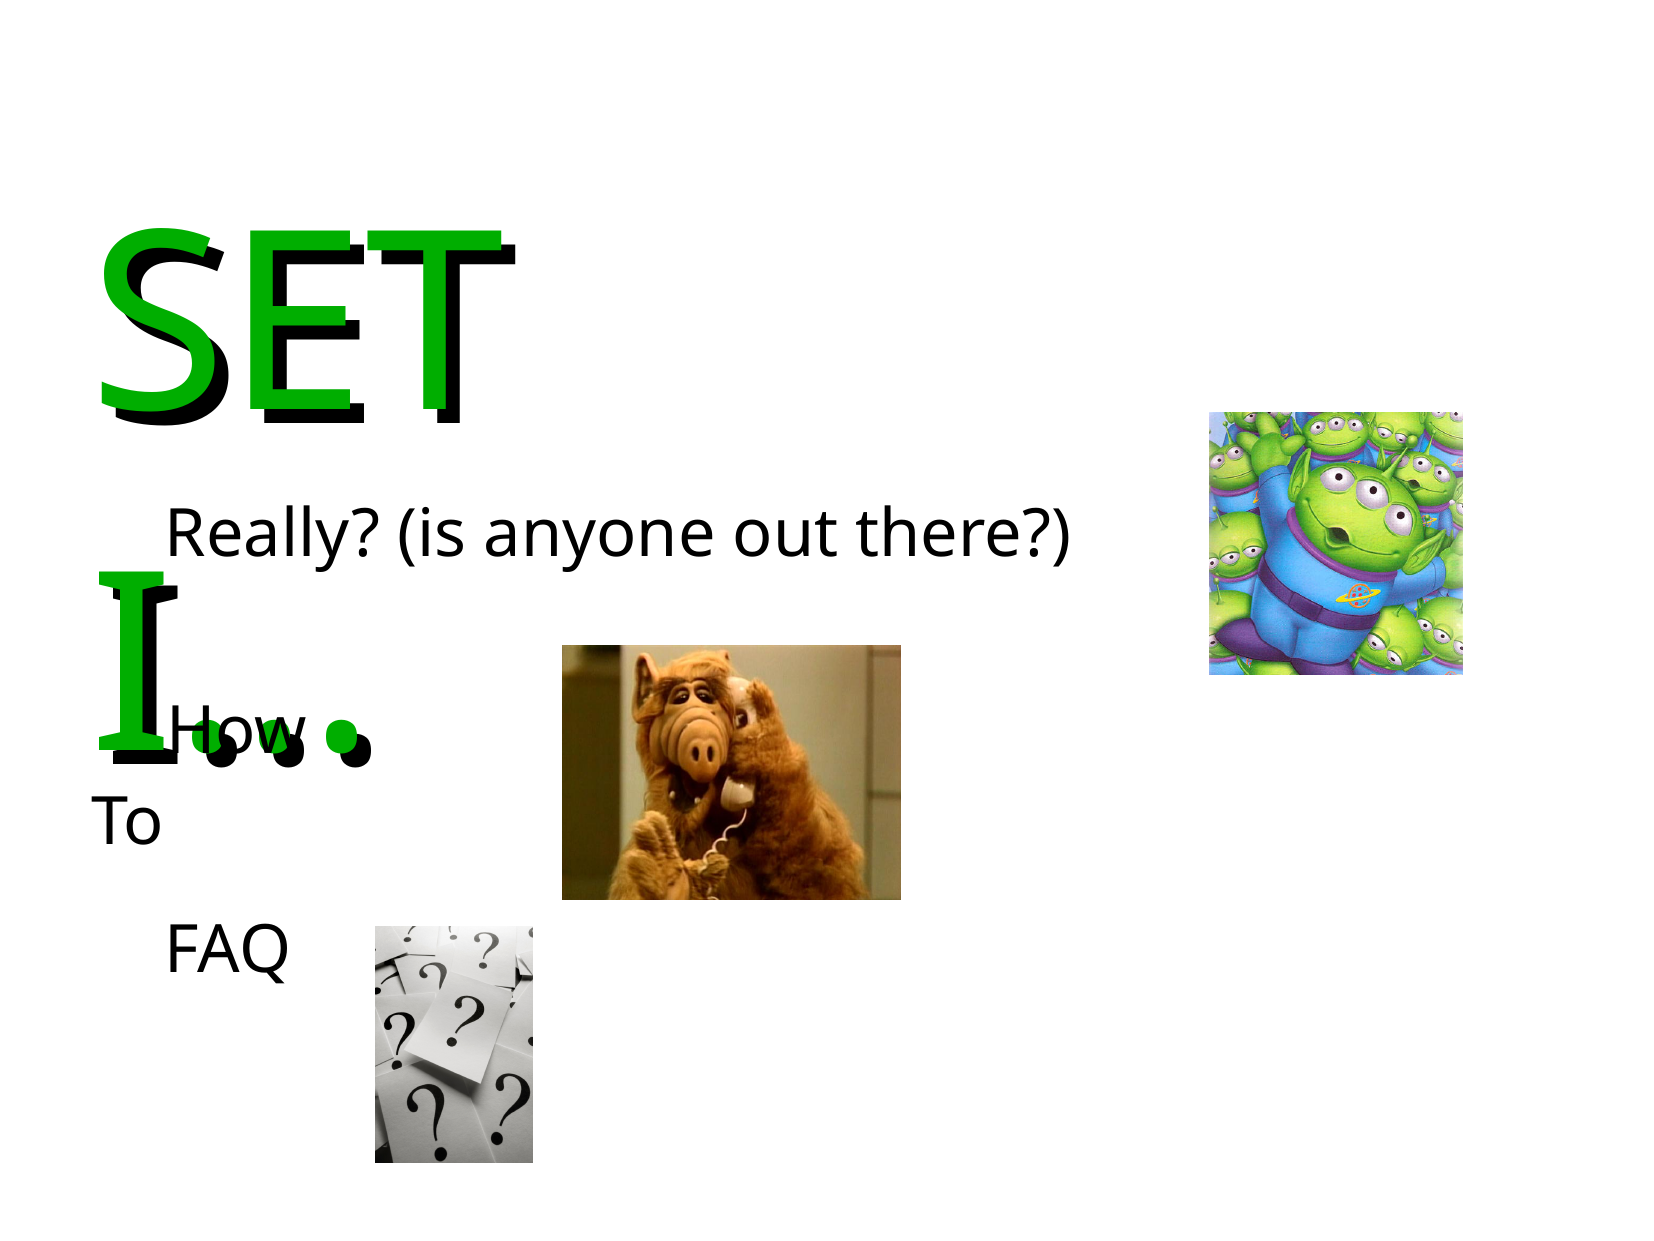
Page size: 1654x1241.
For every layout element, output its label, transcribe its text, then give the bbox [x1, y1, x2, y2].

text_box How To [76, 675, 376, 826]
text_box FAQ [75, 893, 308, 1013]
text_box Really? (is anyone out there?) [75, 477, 1106, 597]
text_box SETI... [75, 135, 601, 432]
picture [375, 926, 533, 1163]
picture [562, 645, 901, 901]
picture [1209, 412, 1463, 676]
